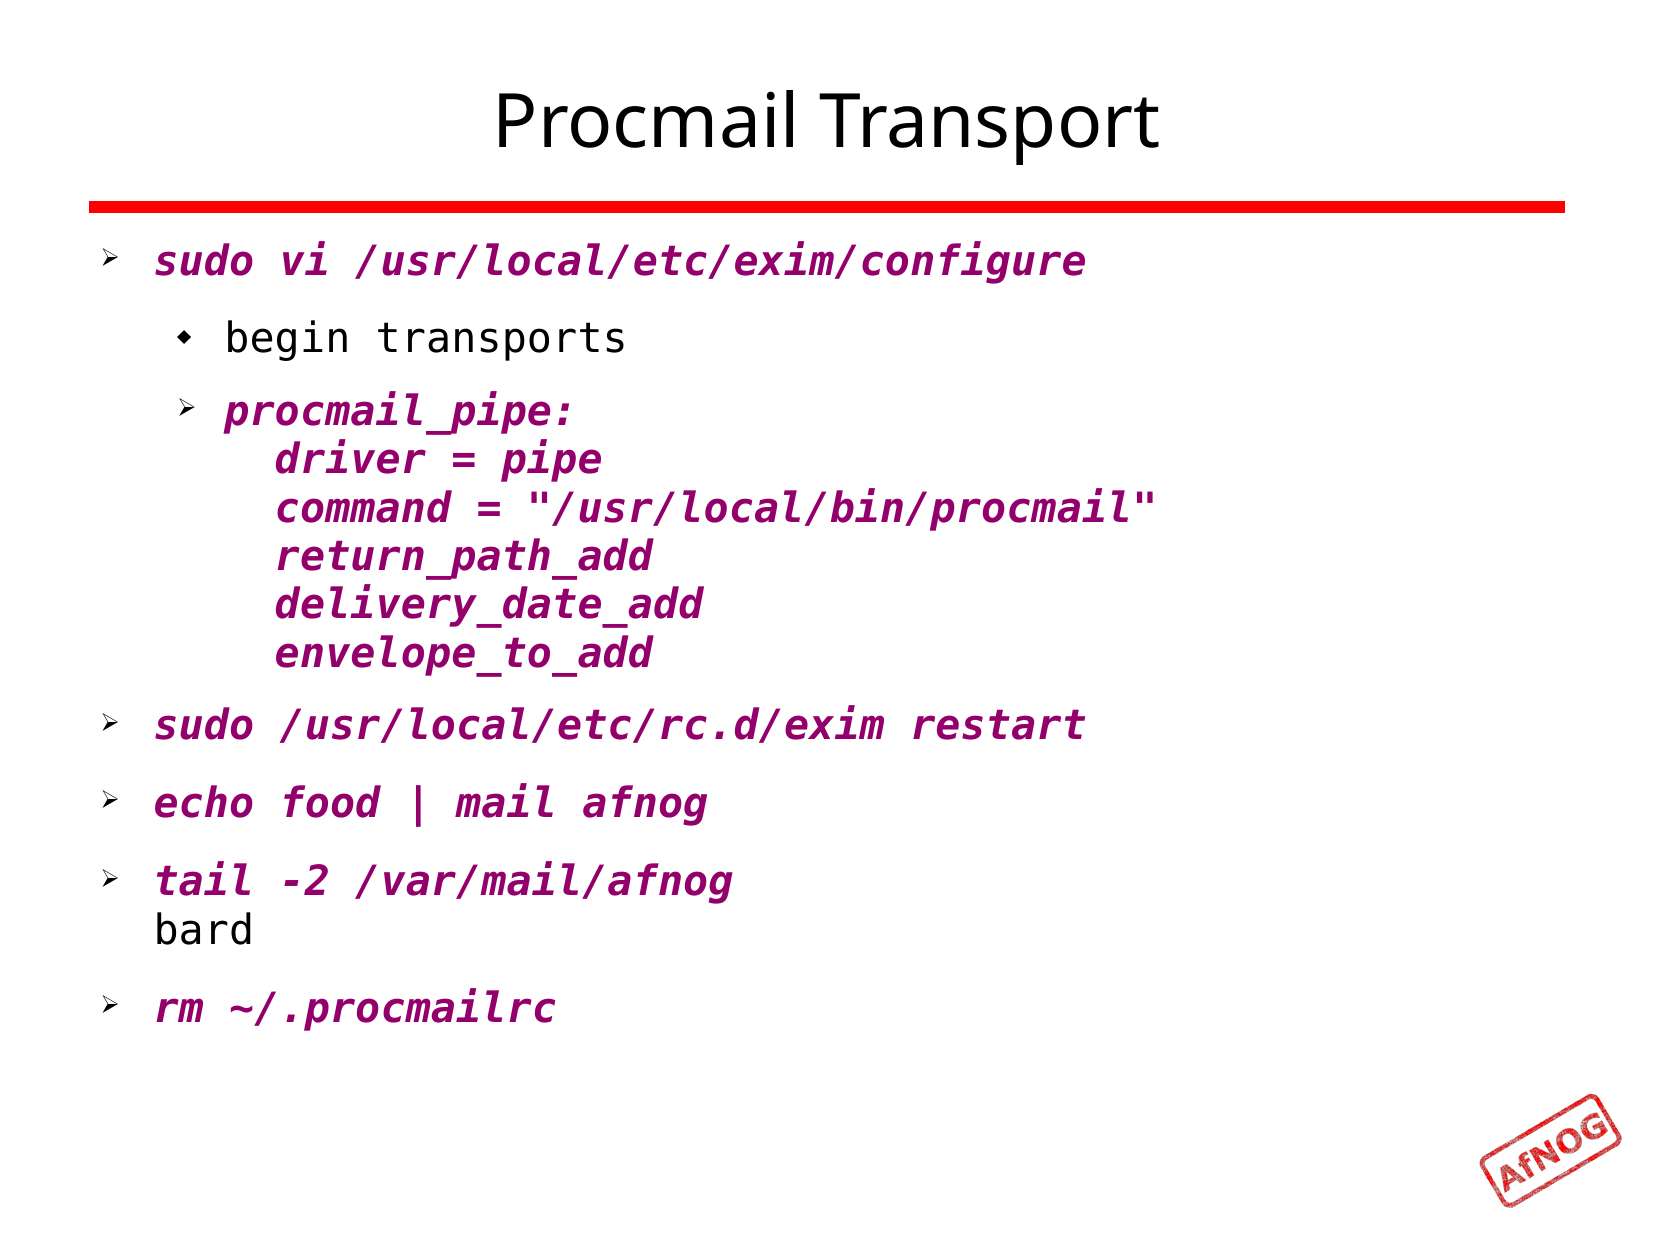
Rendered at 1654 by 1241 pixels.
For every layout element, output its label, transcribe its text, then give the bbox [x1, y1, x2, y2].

title Procmail Transport [88, 29, 1565, 207]
list sudo vi /usr/local/etc/exim/configure begin transports procmail_pipe: driver = pipe command = "/usr/local/bin/procmail" return_path_add delivery_date_add envelope_to_add sudo /usr/local/etc/rc.d/exim restart echo food | mail afnog tail -2 /var/mail/afnog bard rm ~/.procmailrc [82, 236, 1571, 1123]
picture [1476, 1090, 1625, 1211]
